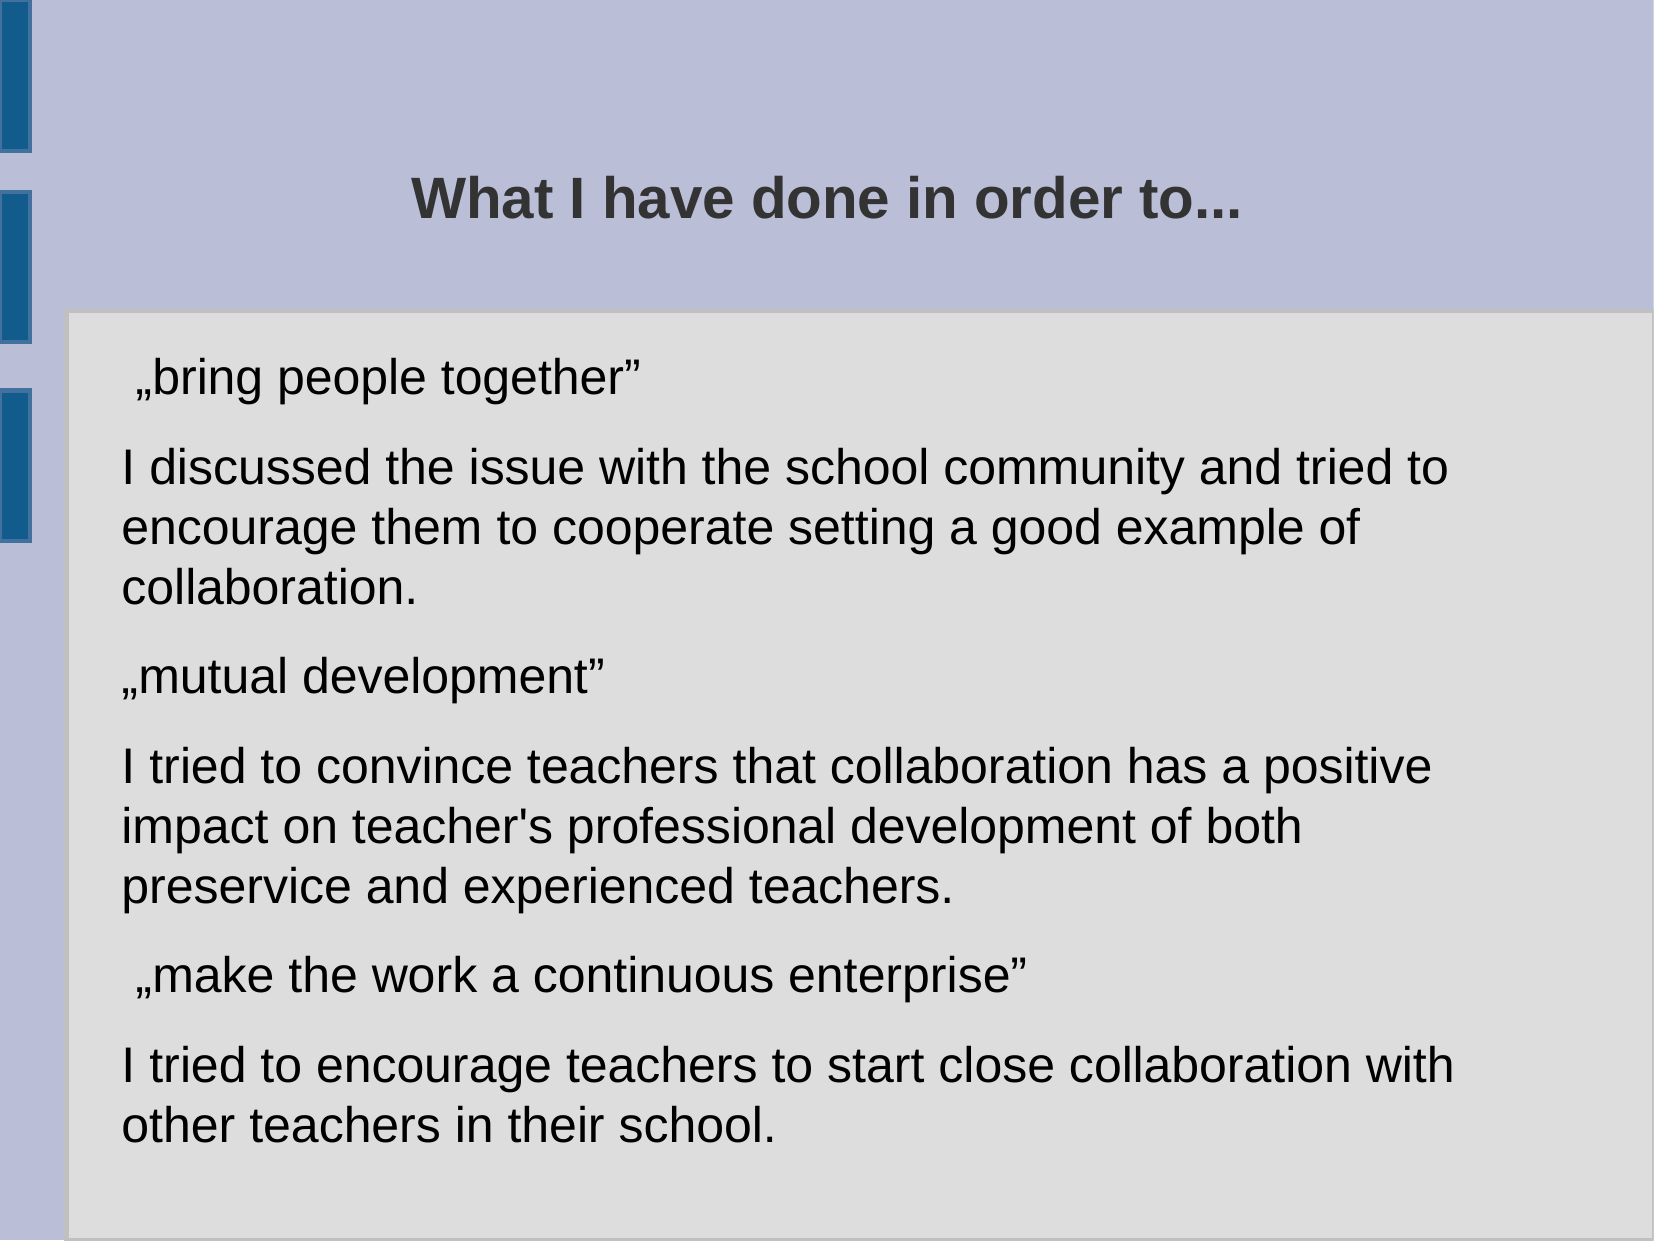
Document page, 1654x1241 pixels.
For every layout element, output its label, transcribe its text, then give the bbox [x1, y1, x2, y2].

title What I have done in order to... [121, 91, 1534, 299]
list „bring people together” I discussed the issue with the school community and tried to encourage them to cooperate setting a good example of collaboration. „mutual development” I tried to convince teachers that collaboration has a positive impact on teacher's professional development of both preservice and experienced teachers. „make the work a continuous enterprise” I tried to encourage teachers to start close collaboration with other teachers in their school. [121, 344, 1534, 1127]
